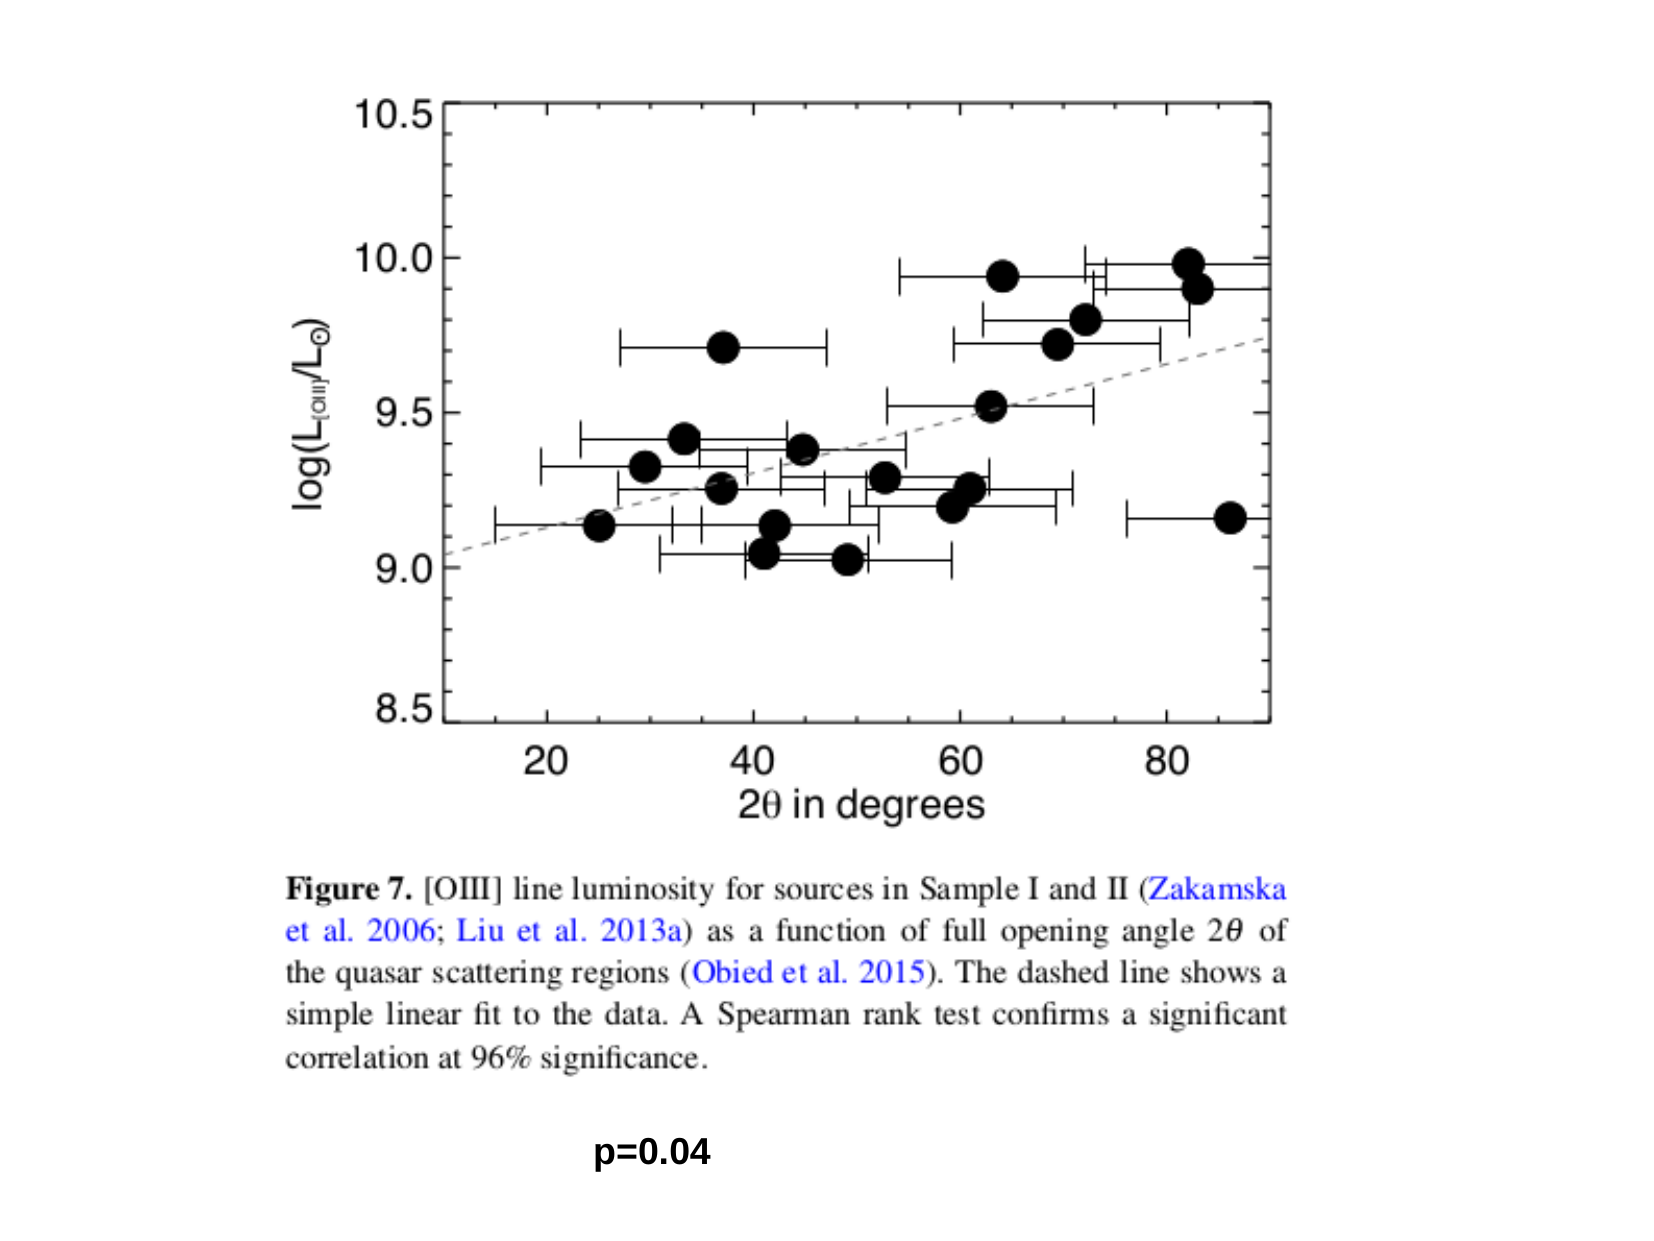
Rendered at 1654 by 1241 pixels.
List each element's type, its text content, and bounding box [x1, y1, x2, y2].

text_box p=0.04 [578, 1122, 1141, 1180]
picture [232, 49, 1362, 1125]
